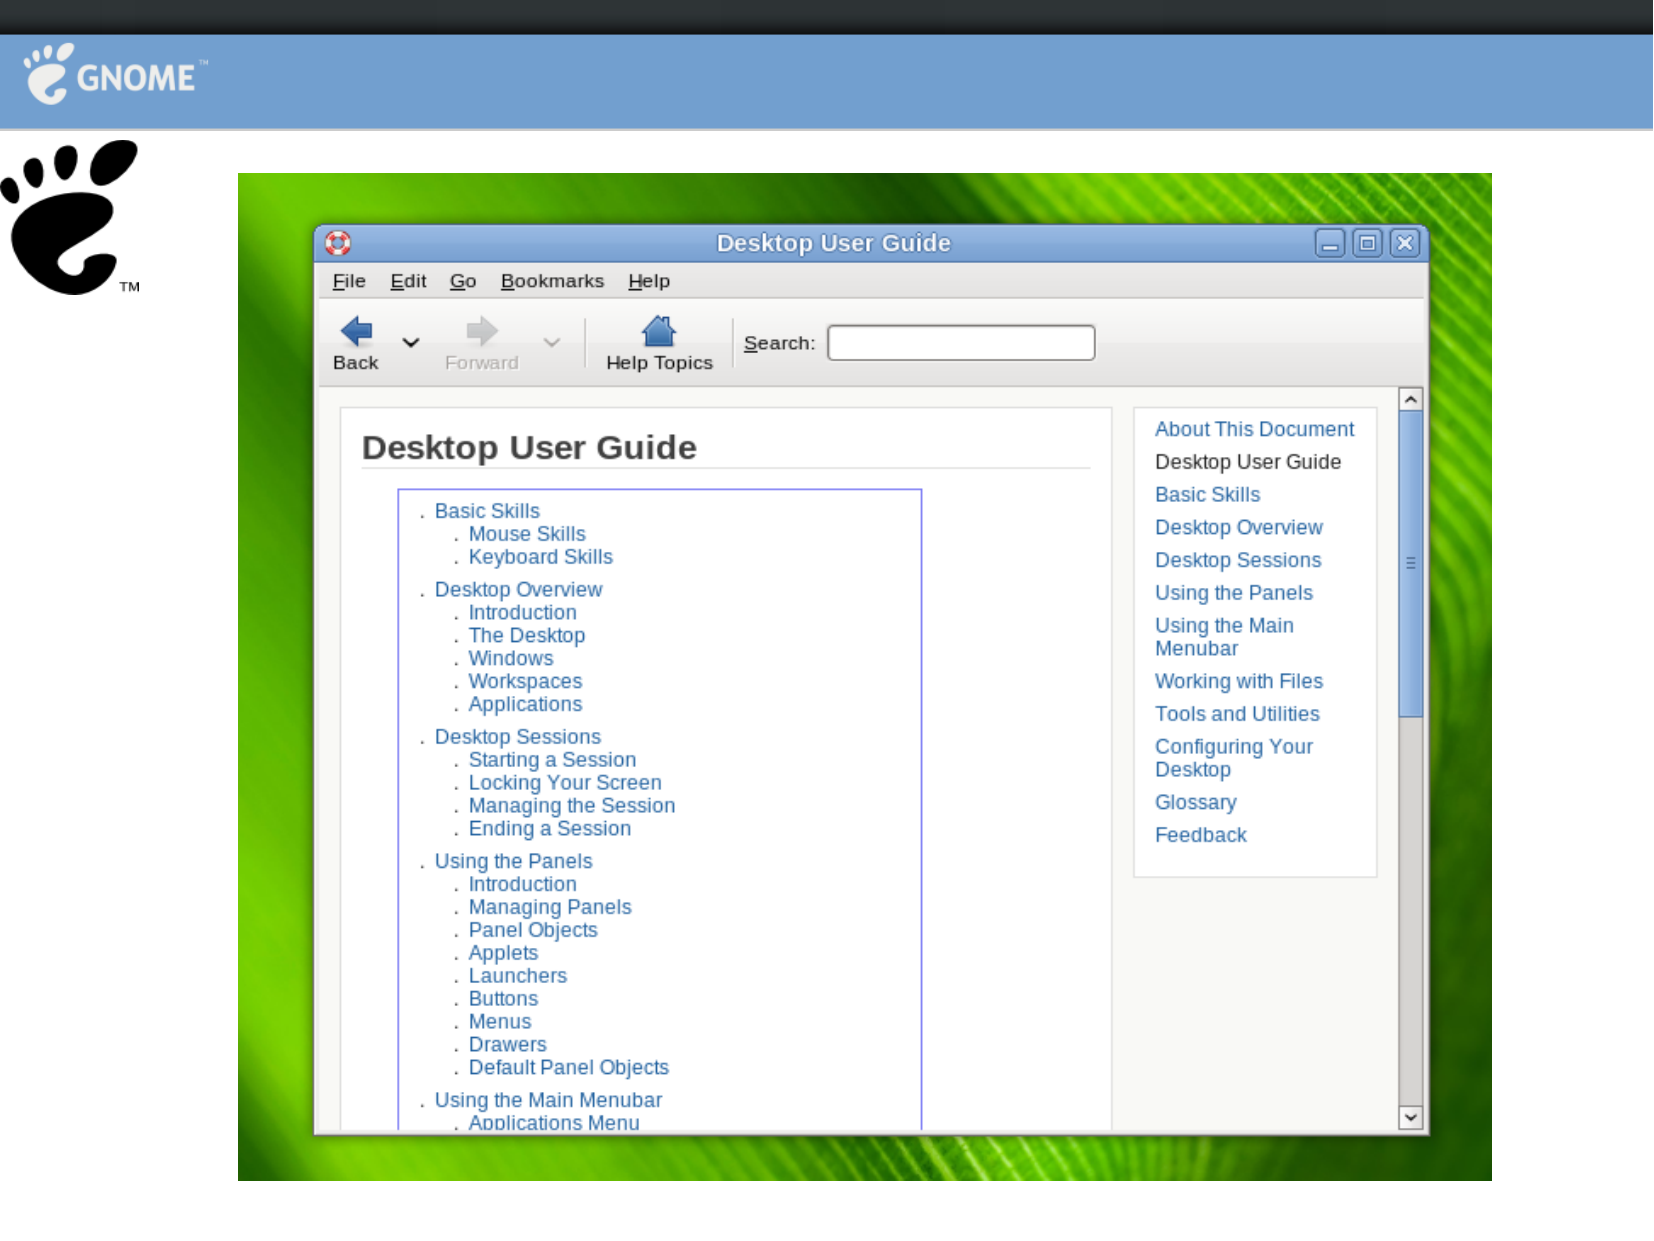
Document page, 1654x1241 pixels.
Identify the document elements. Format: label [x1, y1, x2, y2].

picture [0, 140, 139, 295]
picture [0, 0, 1653, 131]
picture [238, 173, 1492, 1181]
